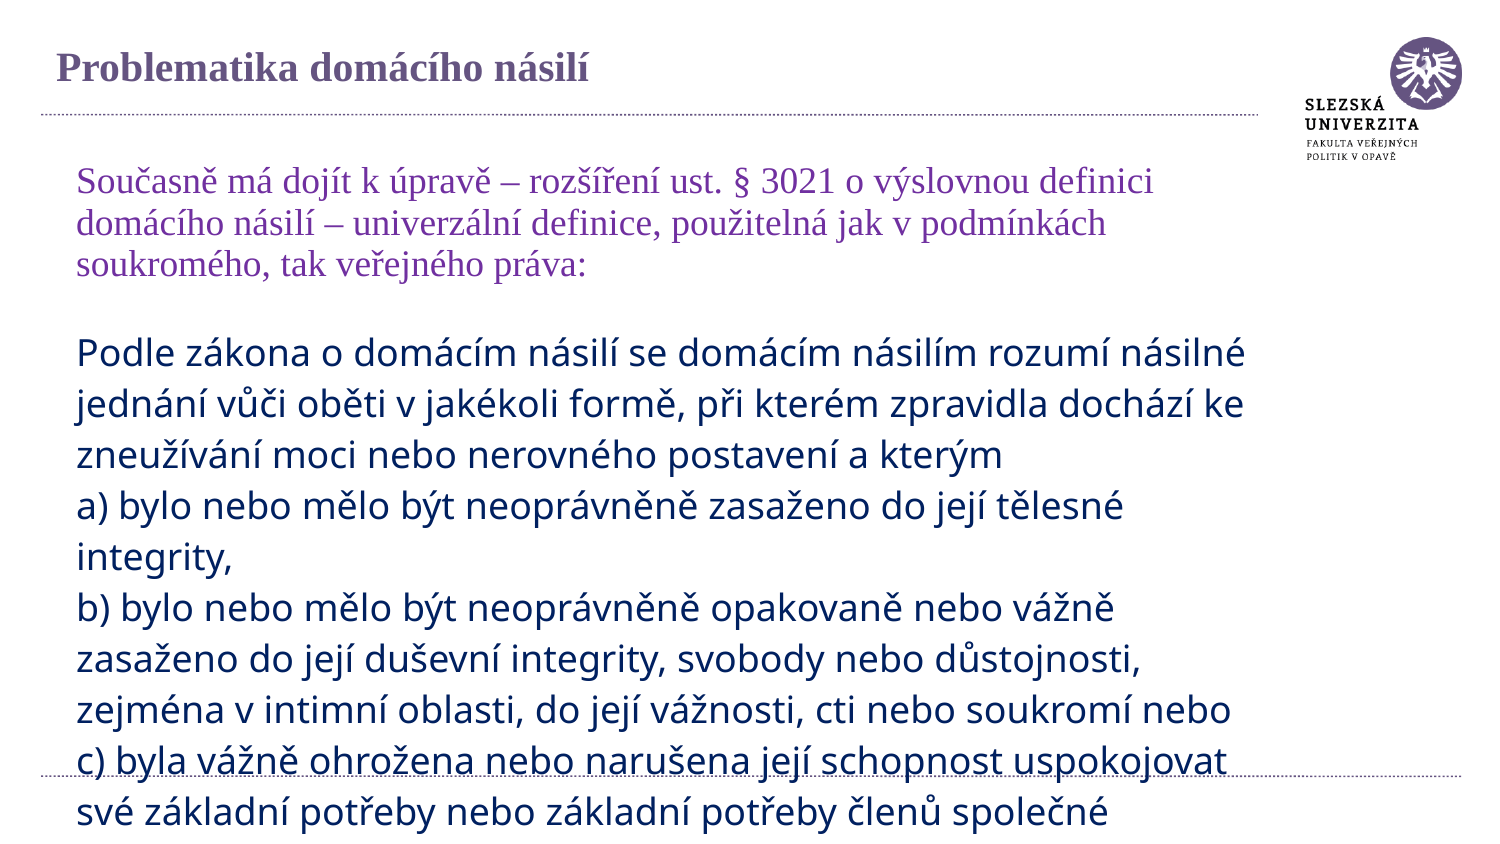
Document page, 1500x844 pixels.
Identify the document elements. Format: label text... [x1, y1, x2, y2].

text_box Současně má dojít k úpravě – rozšíření ust. § 3021 o výslovnou definici domácího násilí – univerzální definice, použitelná jak v podmínkách soukromého, tak veřejného práva: Podle zákona o domácím násilí se domácím násilím rozumí násilné jednání vůči oběti v jakékoli formě, při kterém zpravidla dochází ke zneužívání moci nebo nerovného postavení a kterým a) bylo nebo mělo být neoprávněně zasaženo do její tělesné integrity, b) bylo nebo mělo být neoprávněně opakovaně nebo vážně zasaženo do její duševní integrity, svobody nebo důstojnosti, zejména v intimní oblasti, do její vážnosti, cti nebo soukromí nebo c) byla vážně ohrožena nebo narušena její schopnost uspokojovat své základní potřeby nebo základní potřeby členů společné domácnosti. [61, 152, 1289, 775]
title Problematika domácího násilí [41, 32, 1220, 116]
